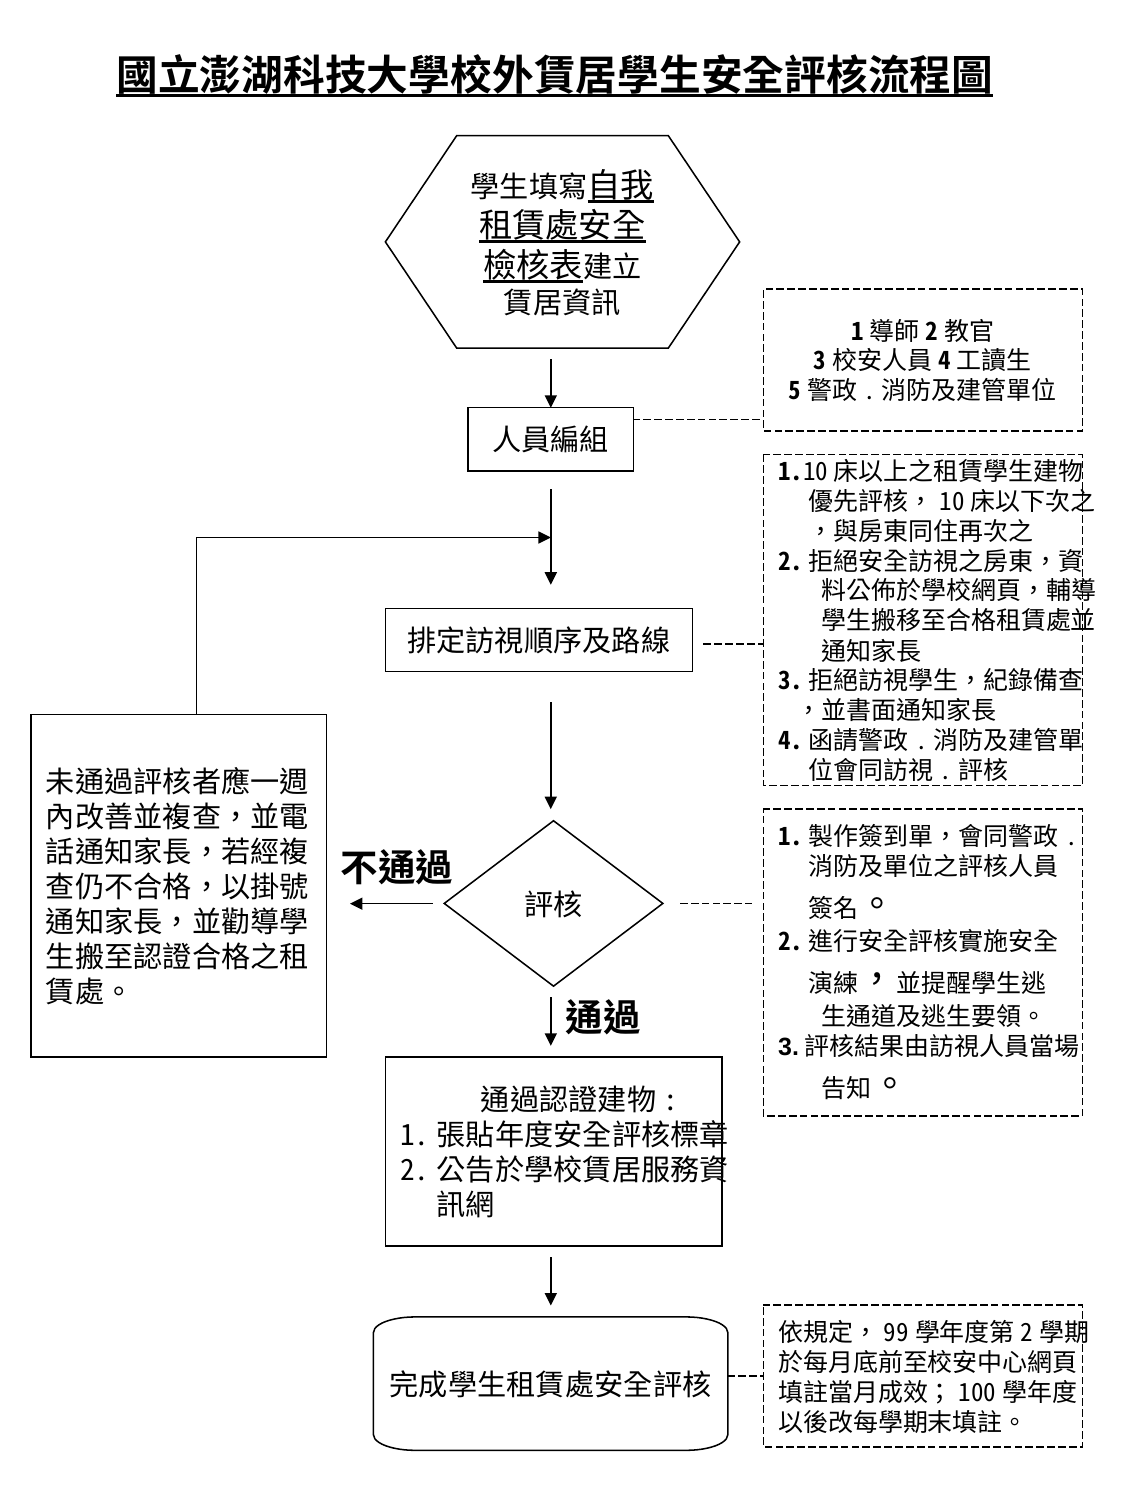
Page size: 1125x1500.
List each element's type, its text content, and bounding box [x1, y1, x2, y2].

text_box 1.製作簽到單，會同警政. 消防及單位之評核人員 簽名。 2.進行安全評核實施安全 演練，並提醒學生逃 生通道及逃生要領。 3.評核結果由訪視人員當場 告知。 [763, 809, 1083, 1117]
text_box 通過認證建物: 1.張貼年度安全評核標章 2.公告於學校賃居服務資 訊網 [385, 1056, 722, 1246]
text_box 通過 [551, 986, 656, 1047]
text_box 1導師2教官 3校安人員4工讀生 5警政.消防及建管單位 [763, 289, 1083, 431]
text_box 排定訪視順序及路線 [385, 608, 693, 672]
text_box 國立澎湖科技大學校外賃居學生安全評核流程圖 [101, 41, 1031, 107]
text_box 未通過評核者應一週 內改善並複查，並電 話通知家長，若經複 查仍不合格，以掛號 通知家長，並勸導學 生搬至認證合格之租 賃處。 [31, 714, 327, 1058]
text_box 完成學生租賃處安全評核 [373, 1316, 728, 1451]
text_box 學生填寫自我 租賃處安全 檢核表建立 賃居資訊 [385, 135, 740, 349]
text_box 不通過 [325, 836, 469, 897]
text_box 1.10床以上之租賃學生建物 優先評核，10床以下次之 ，與房東同住再次之 2.拒絕安全訪視之房東，資 料公佈於學校網頁，輔導 學生搬移至合格租賃處並 通知家長 3.拒絕訪視學生，紀錄備查 ，並書面通知家長 4.函請警政.消防及建管單 位會同訪視.評核 [763, 454, 1083, 786]
text_box 人員編組 [467, 407, 634, 471]
text_box 依規定，99學年度第2學期 於每月底前至校安中心網頁 填註當月成效；100學年度 以後改每學期末填註。 [763, 1305, 1083, 1447]
text_box 評核 [444, 820, 663, 986]
